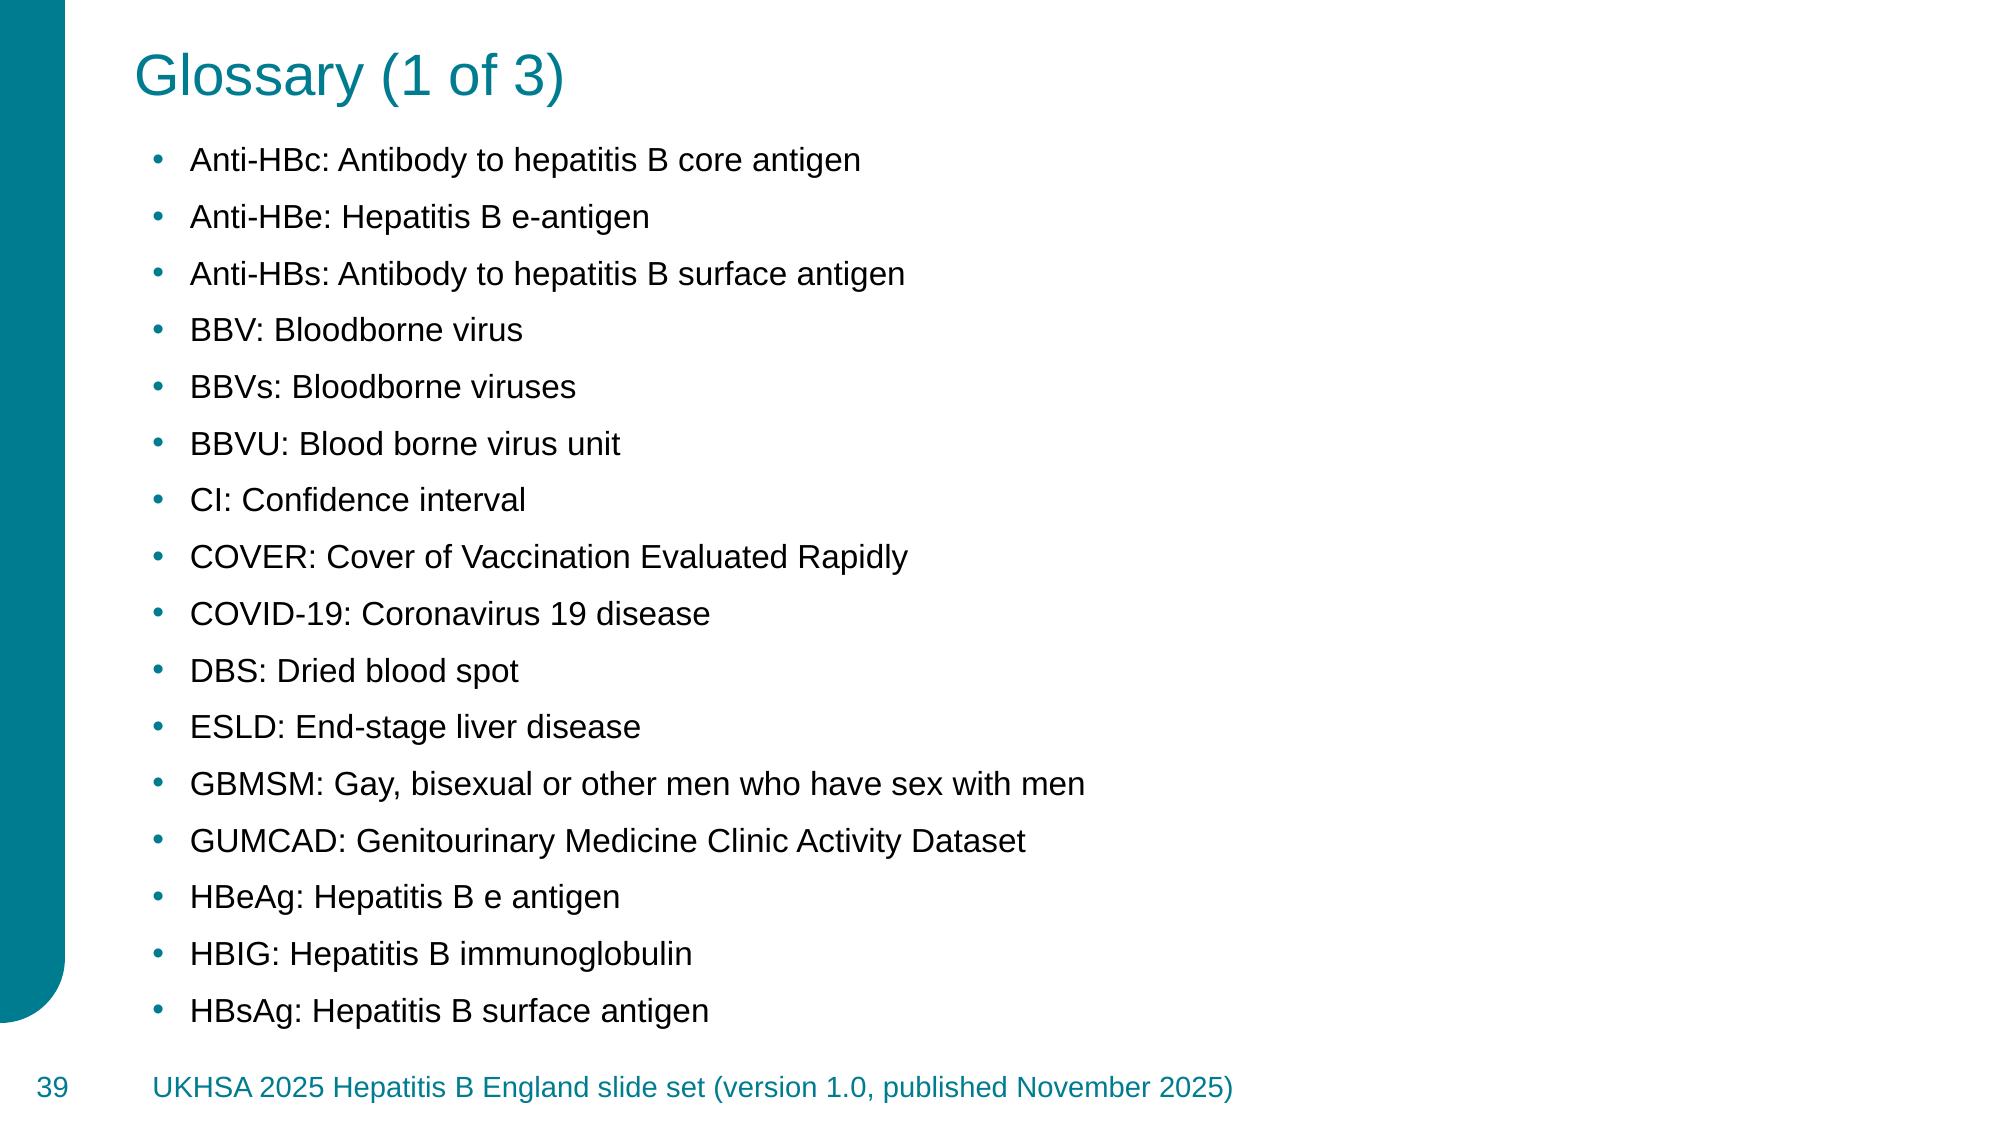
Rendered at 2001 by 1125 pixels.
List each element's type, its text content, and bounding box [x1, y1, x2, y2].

text_box [21, 1056, 120, 1117]
title Glossary (1 of 3) [119, 0, 631, 108]
text_box UKHSA 2025 Hepatitis B England slide set (version 1.0, published November 2025) [137, 1056, 1780, 1116]
list Anti-HBc: Antibody to hepatitis B core antigen Anti-HBe: Hepatitis B e-antigen Anti-HBs: Antibody to hepatitis B surface antigen BBV: Bloodborne virus BBVs: Bloodborne viruses BBVU: Blood borne virus unit CI: Confidence interval COVER: Cover of Vaccination Evaluated Rapidly COVID-19: Coronavirus 19 disease DBS: Dried blood spot ESLD: End-stage liver disease GBMSM: Gay, bisexual or other men who have sex with men GUMCAD: Genitourinary Medicine Clinic Activity Dataset HBeAg: Hepatitis B e antigen HBIG: Hepatitis B immunoglobulin HBsAg: Hepatitis B surface antigen [137, 135, 1944, 1048]
